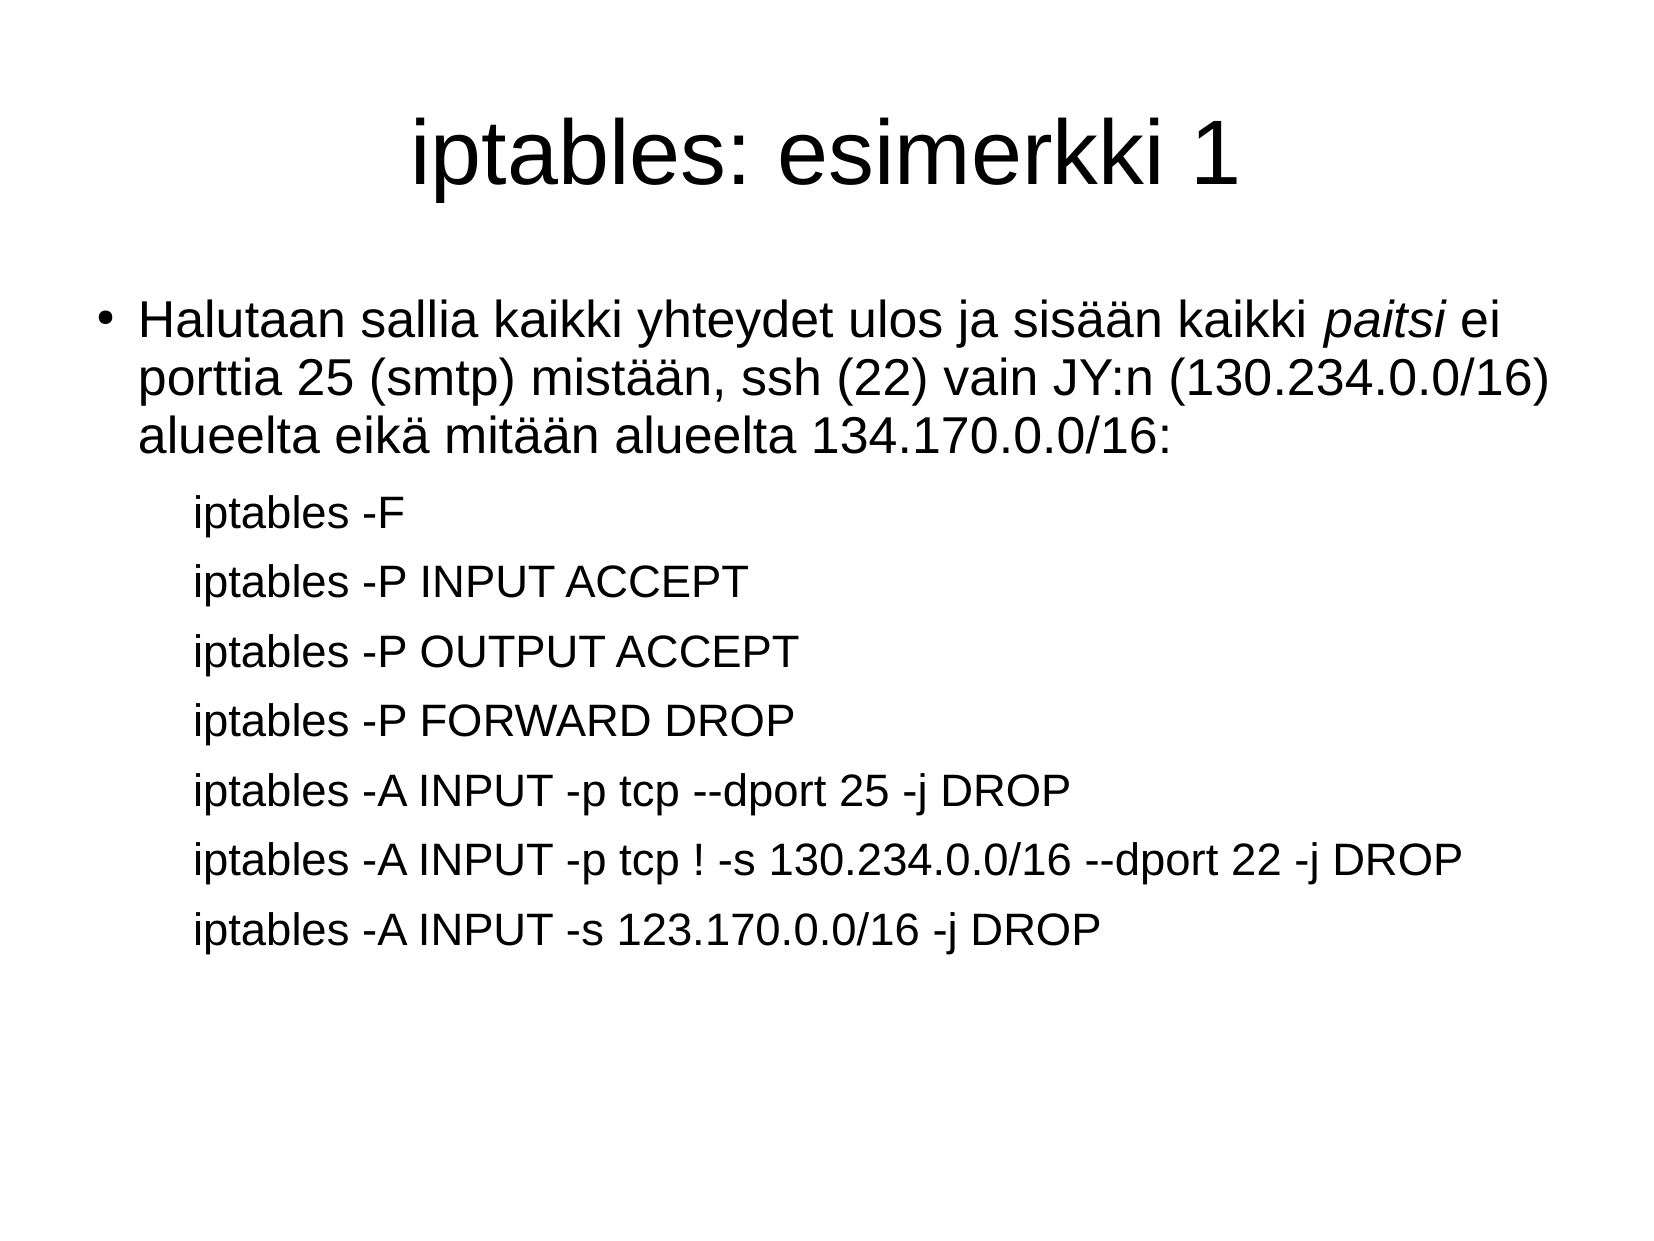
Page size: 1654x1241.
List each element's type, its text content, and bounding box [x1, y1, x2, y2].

title iptables: esimerkki 1 [82, 49, 1571, 257]
list Halutaan sallia kaikki yhteydet ulos ja sisään kaikki paitsi ei porttia 25 (smtp) mistään, ssh (22) vain JY:n (130.234.0.0/16) alueelta eikä mitään alueelta 134.170.0.0/16: iptables -F iptables -P INPUT ACCEPT iptables -P OUTPUT ACCEPT iptables -P FORWARD DROP iptables -A INPUT -p tcp --dport 25 -j DROP iptables -A INPUT -p tcp ! -s 130.234.0.0/16 --dport 22 -j DROP iptables -A INPUT -s 123.170.0.0/16 -j DROP [82, 290, 1571, 1010]
